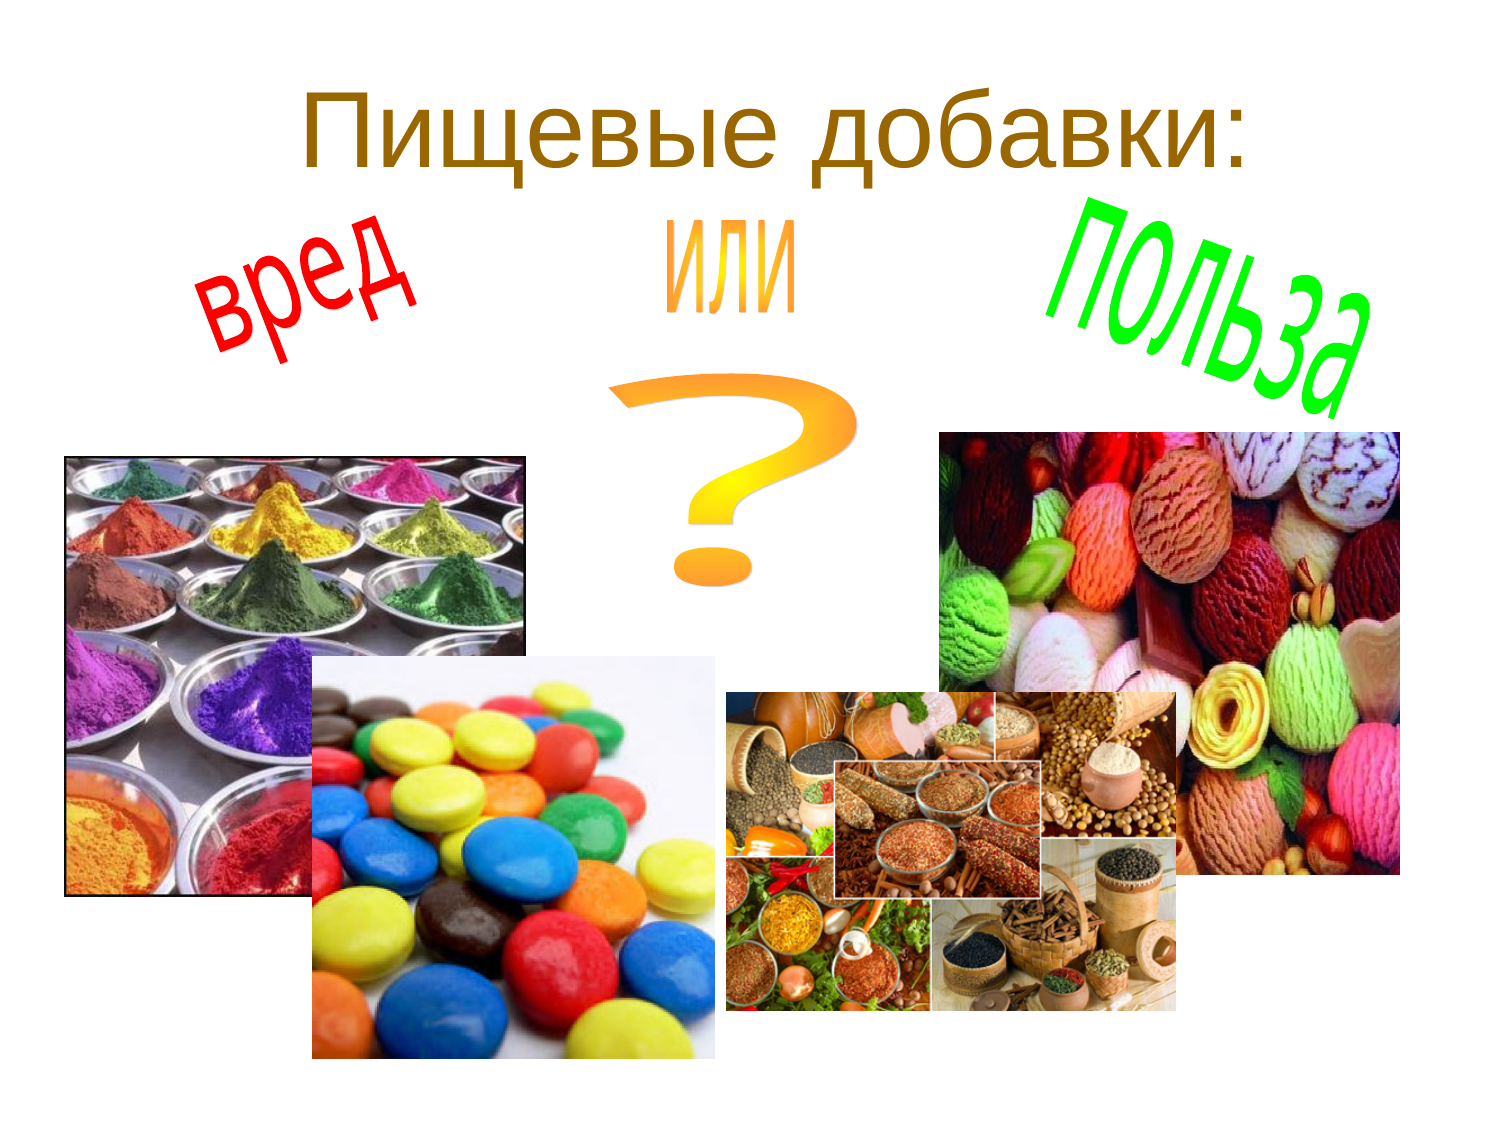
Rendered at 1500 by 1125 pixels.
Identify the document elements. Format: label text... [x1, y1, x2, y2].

text_box ? [674, 547, 752, 587]
text_box вред [242, 255, 301, 365]
text_box или [758, 220, 794, 313]
text_box польза [1045, 197, 1128, 330]
text_box польза [1253, 274, 1323, 399]
text_box вред [194, 275, 253, 353]
text_box польза [1203, 254, 1262, 382]
text_box ? [608, 373, 857, 525]
text_box Пищевые добавки: [100, 42, 1451, 198]
text_box или [709, 220, 746, 314]
picture [726, 432, 1400, 1011]
text_box или [667, 220, 703, 313]
text_box вред [351, 215, 417, 322]
text_box польза [1146, 238, 1232, 367]
text_box вред [300, 237, 354, 310]
picture [64, 456, 715, 1059]
text_box польза [1108, 221, 1173, 345]
text_box польза [1301, 292, 1370, 420]
